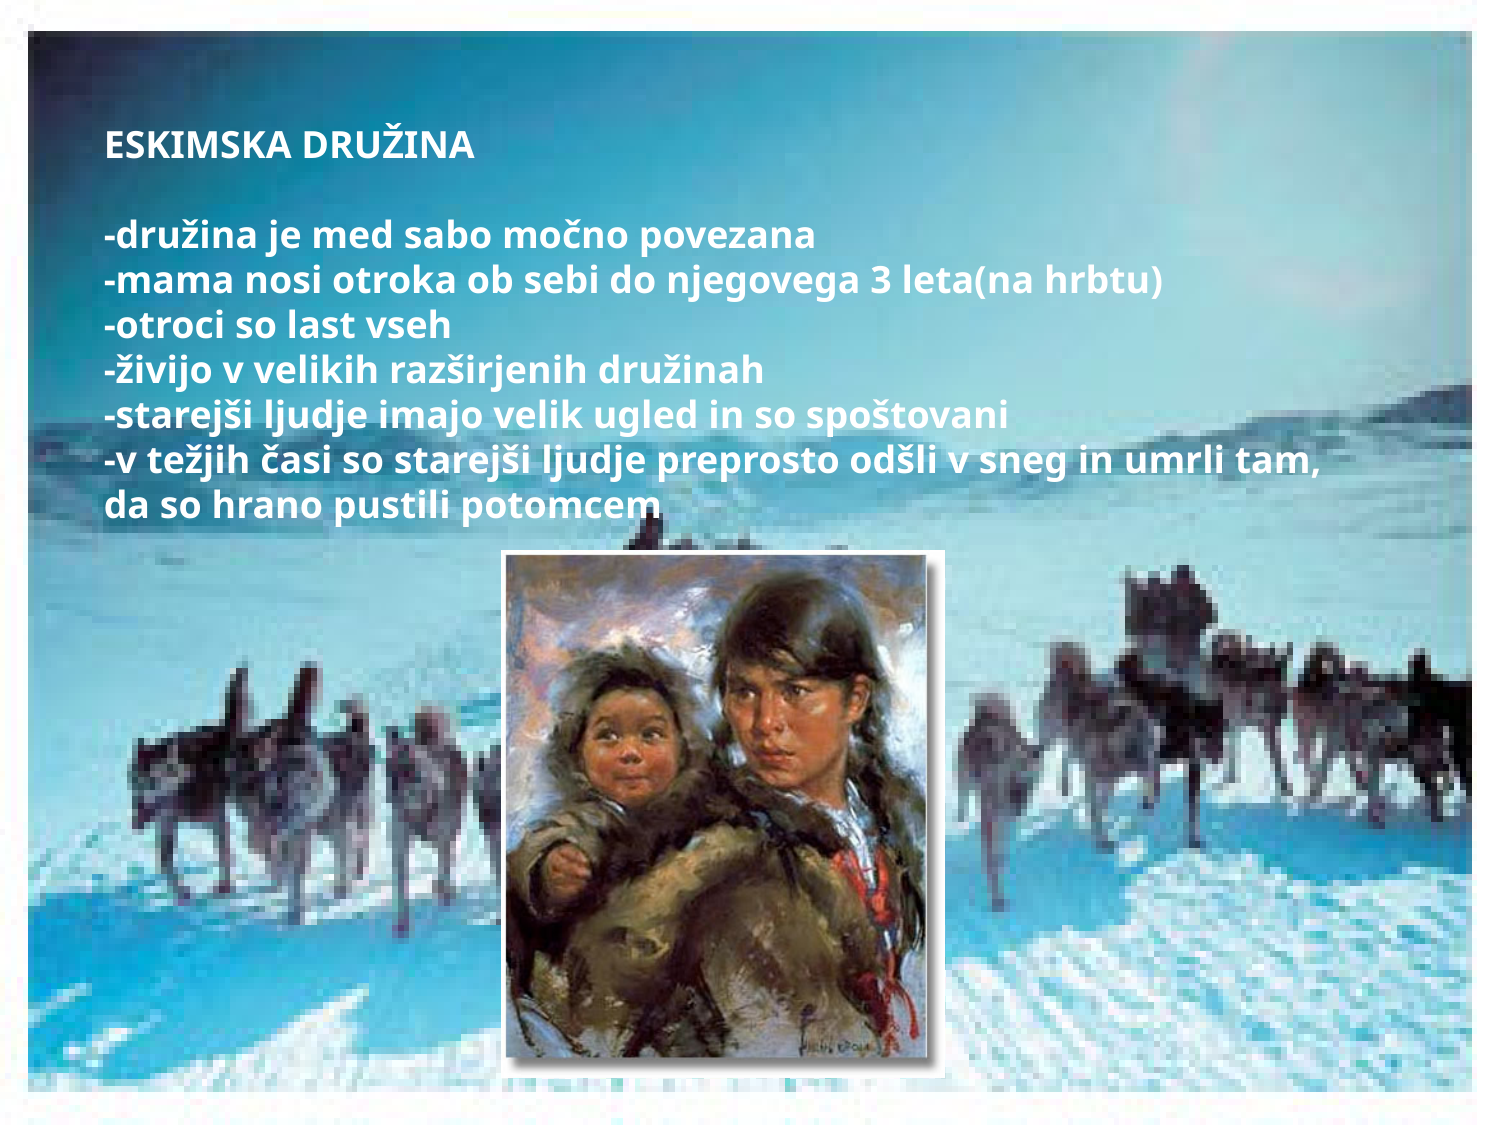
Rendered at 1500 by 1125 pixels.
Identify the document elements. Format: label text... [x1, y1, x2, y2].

text_box ESKIMSKA DRUŽINA -družina je med sabo močno povezana -mama nosi otroka ob sebi do njegovega 3 leta(na hrbtu) -otroci so last vseh -živijo v velikih razširjenih družinah -starejši ljudje imajo velik ugled in so spoštovani -v težjih časi so starejši ljudje preprosto odšli v sneg in umrli tam, da so hrano pustili potomcem [88, 113, 1338, 624]
picture [0, 0, 1500, 1125]
